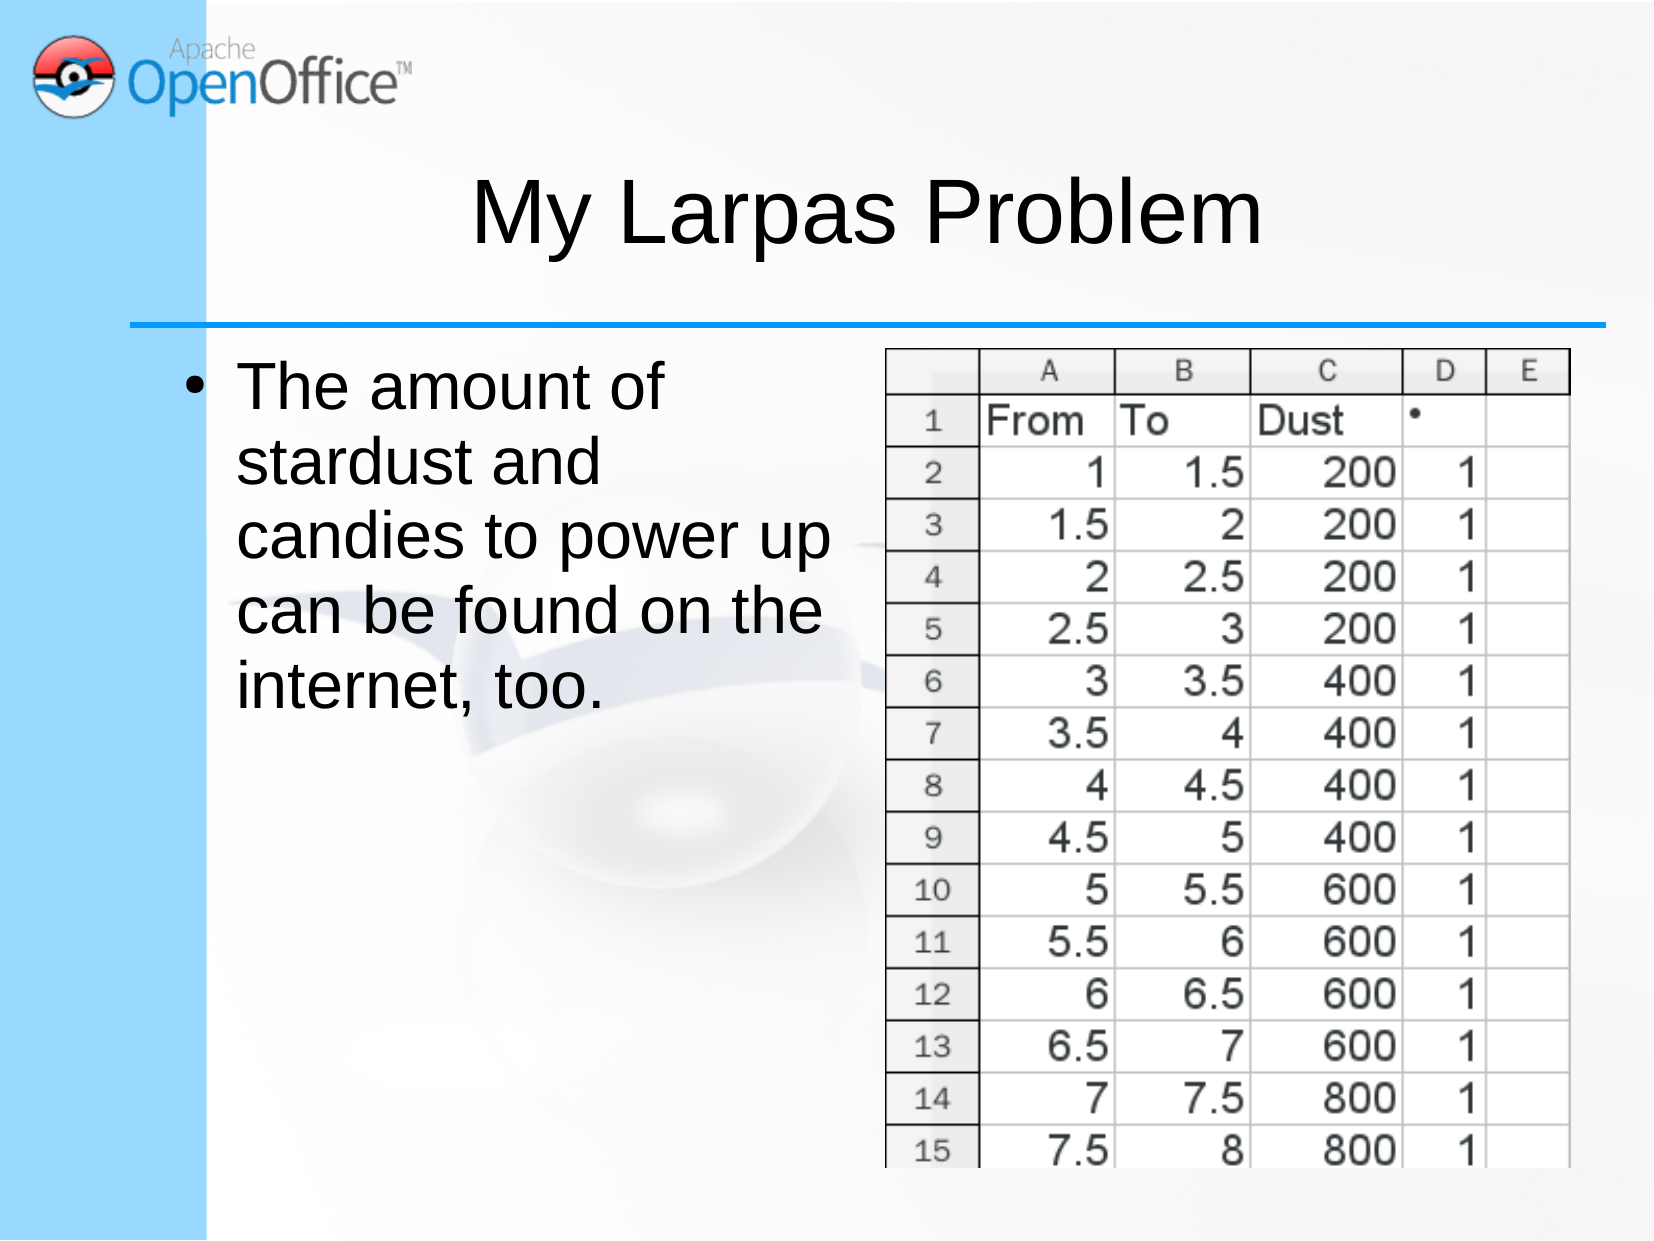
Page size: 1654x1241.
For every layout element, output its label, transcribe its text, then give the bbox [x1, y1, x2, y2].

picture [31, 2, 1654, 1241]
list The amount of stardust and candies to power up can be found on the internet, too. [165, 349, 852, 1168]
title My Larpas Problem [165, 108, 1571, 316]
